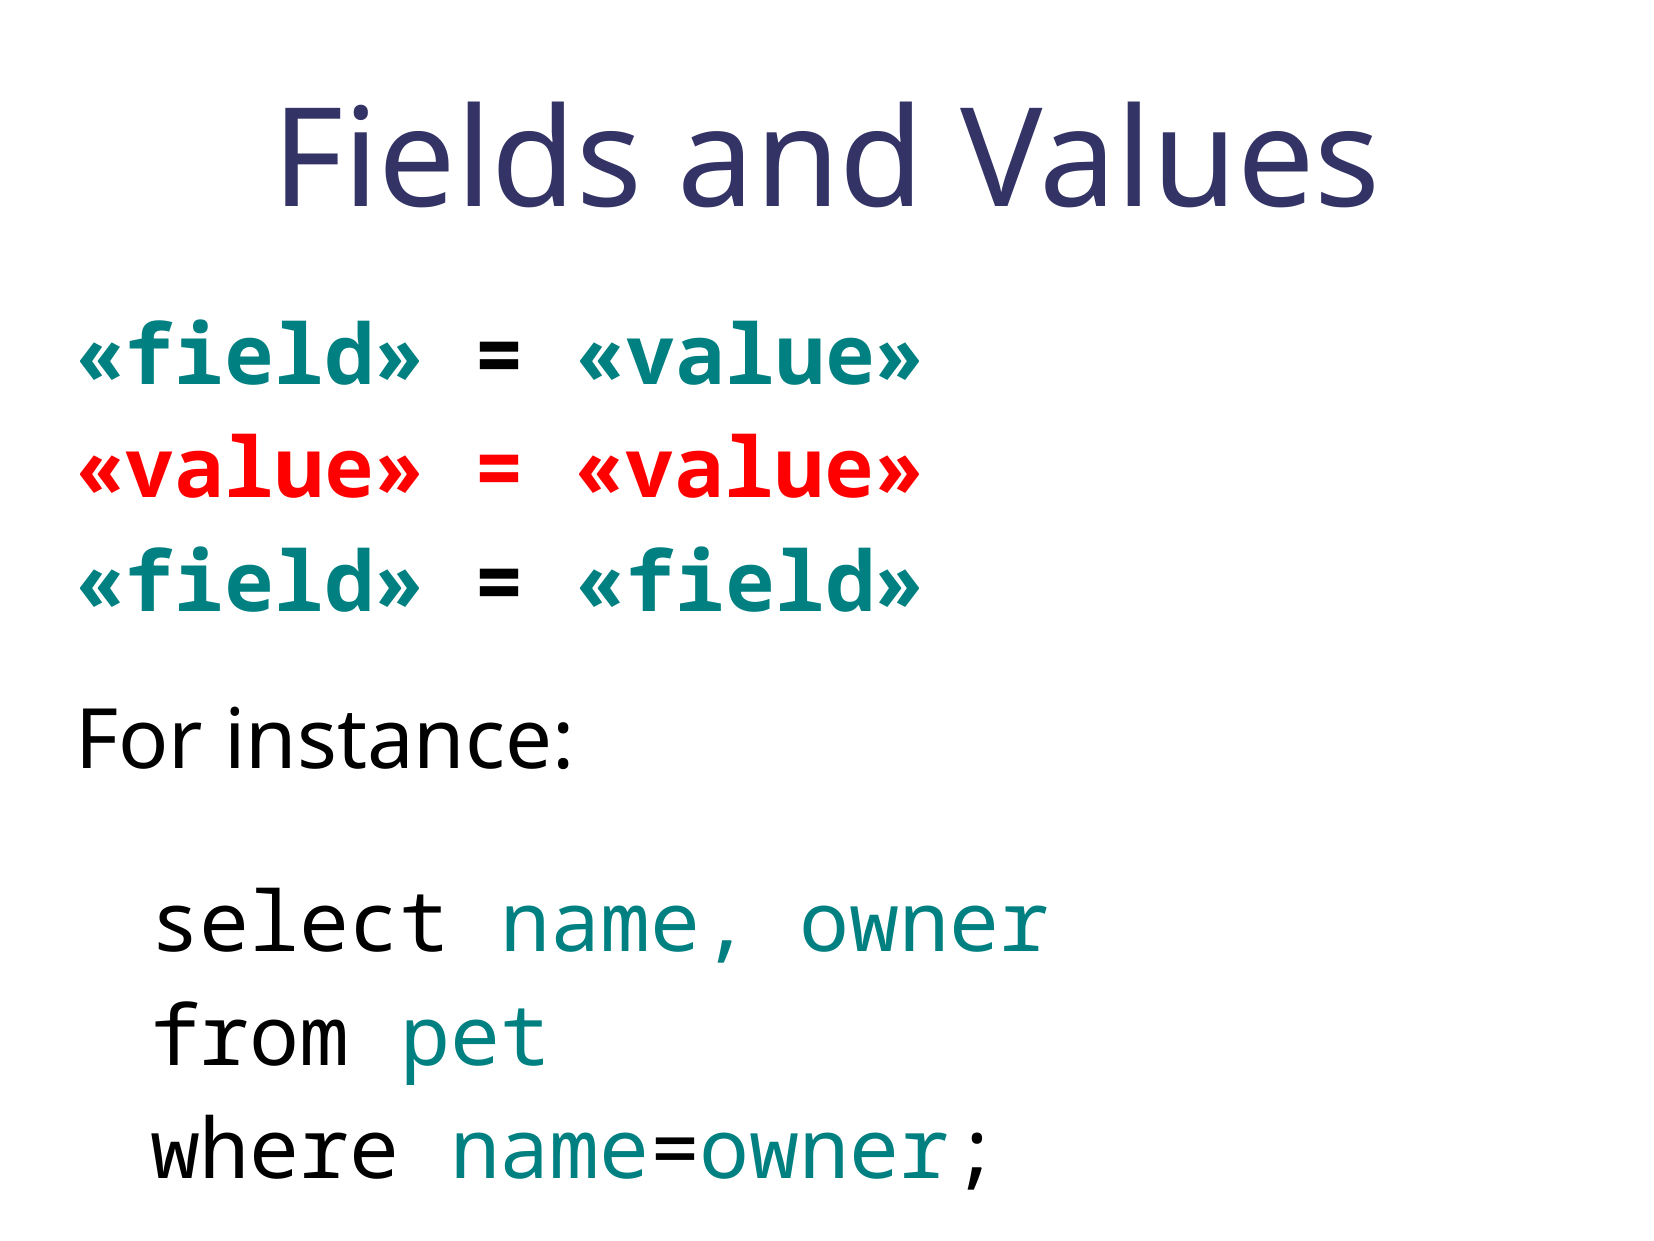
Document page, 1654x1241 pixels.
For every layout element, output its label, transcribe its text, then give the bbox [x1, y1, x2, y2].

subtitle «field» = «value» «value» = «value» «field» = «field» [75, 295, 1654, 584]
title Fields and Values [0, 56, 1654, 250]
text_box select name, owner from pet where name=owner; [150, 862, 1560, 1137]
text_box For instance: [75, 679, 1654, 795]
